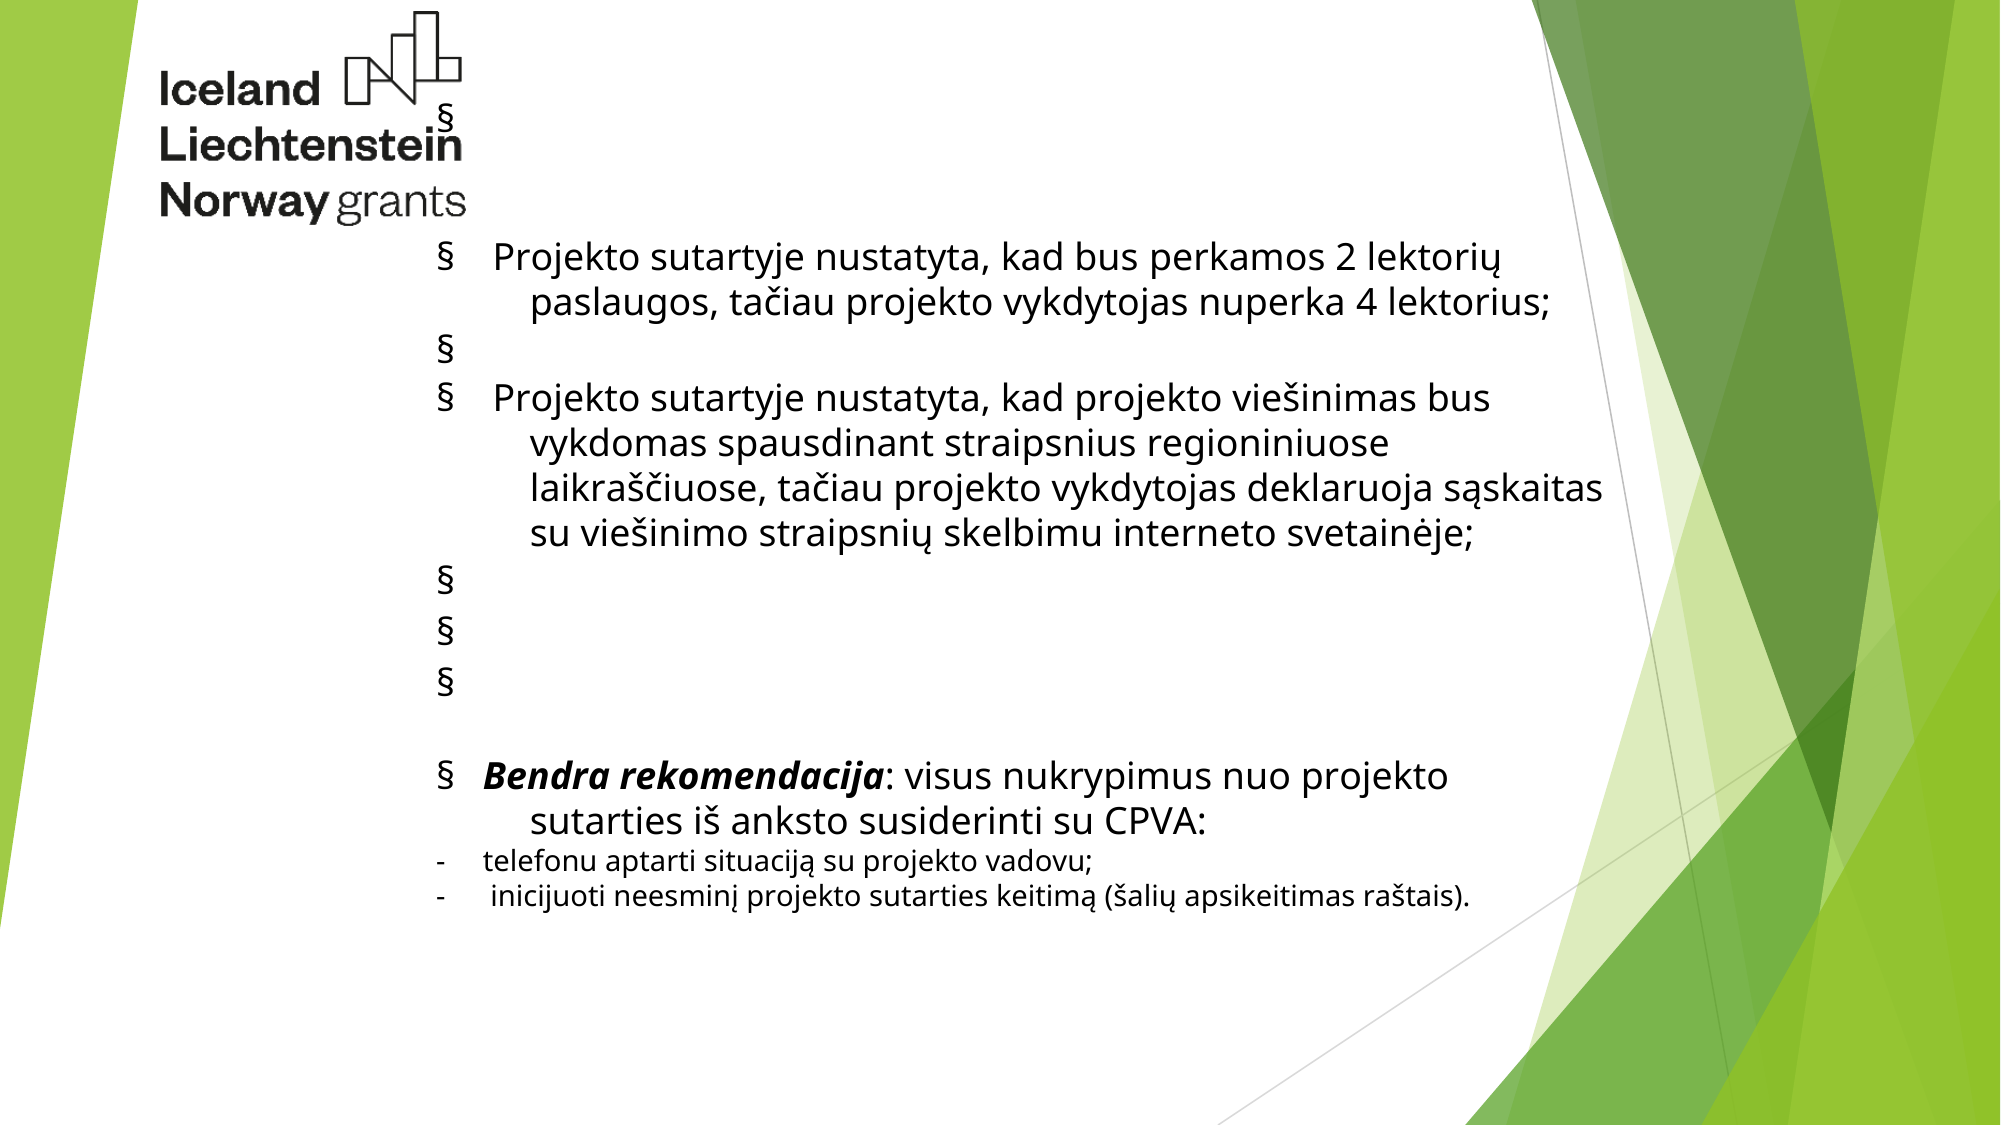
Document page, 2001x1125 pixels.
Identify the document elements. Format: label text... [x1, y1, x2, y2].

picture [158, 11, 467, 228]
text_box Projekto sutartyje nustatyta, kad bus perkamos 2 lektorių paslaugos, tačiau projekto vykdytojas nuperka 4 lektorius; Projekto sutartyje nustatyta, kad projekto viešinimas bus vykdomas spausdinant straipsnius regioniniuose laikraščiuose, tačiau projekto vykdytojas deklaruoja sąskaitas su viešinimo straipsnių skelbimu interneto svetainėje; Bendra rekomendacija: visus nukrypimus nuo projekto sutarties iš anksto susiderinti su CPVA: telefonu aptarti situaciją su projekto vadovu; inicijuoti neesminį projekto sutarties keitimą (šalių apsikeitimas raštais). [420, 39, 1628, 944]
